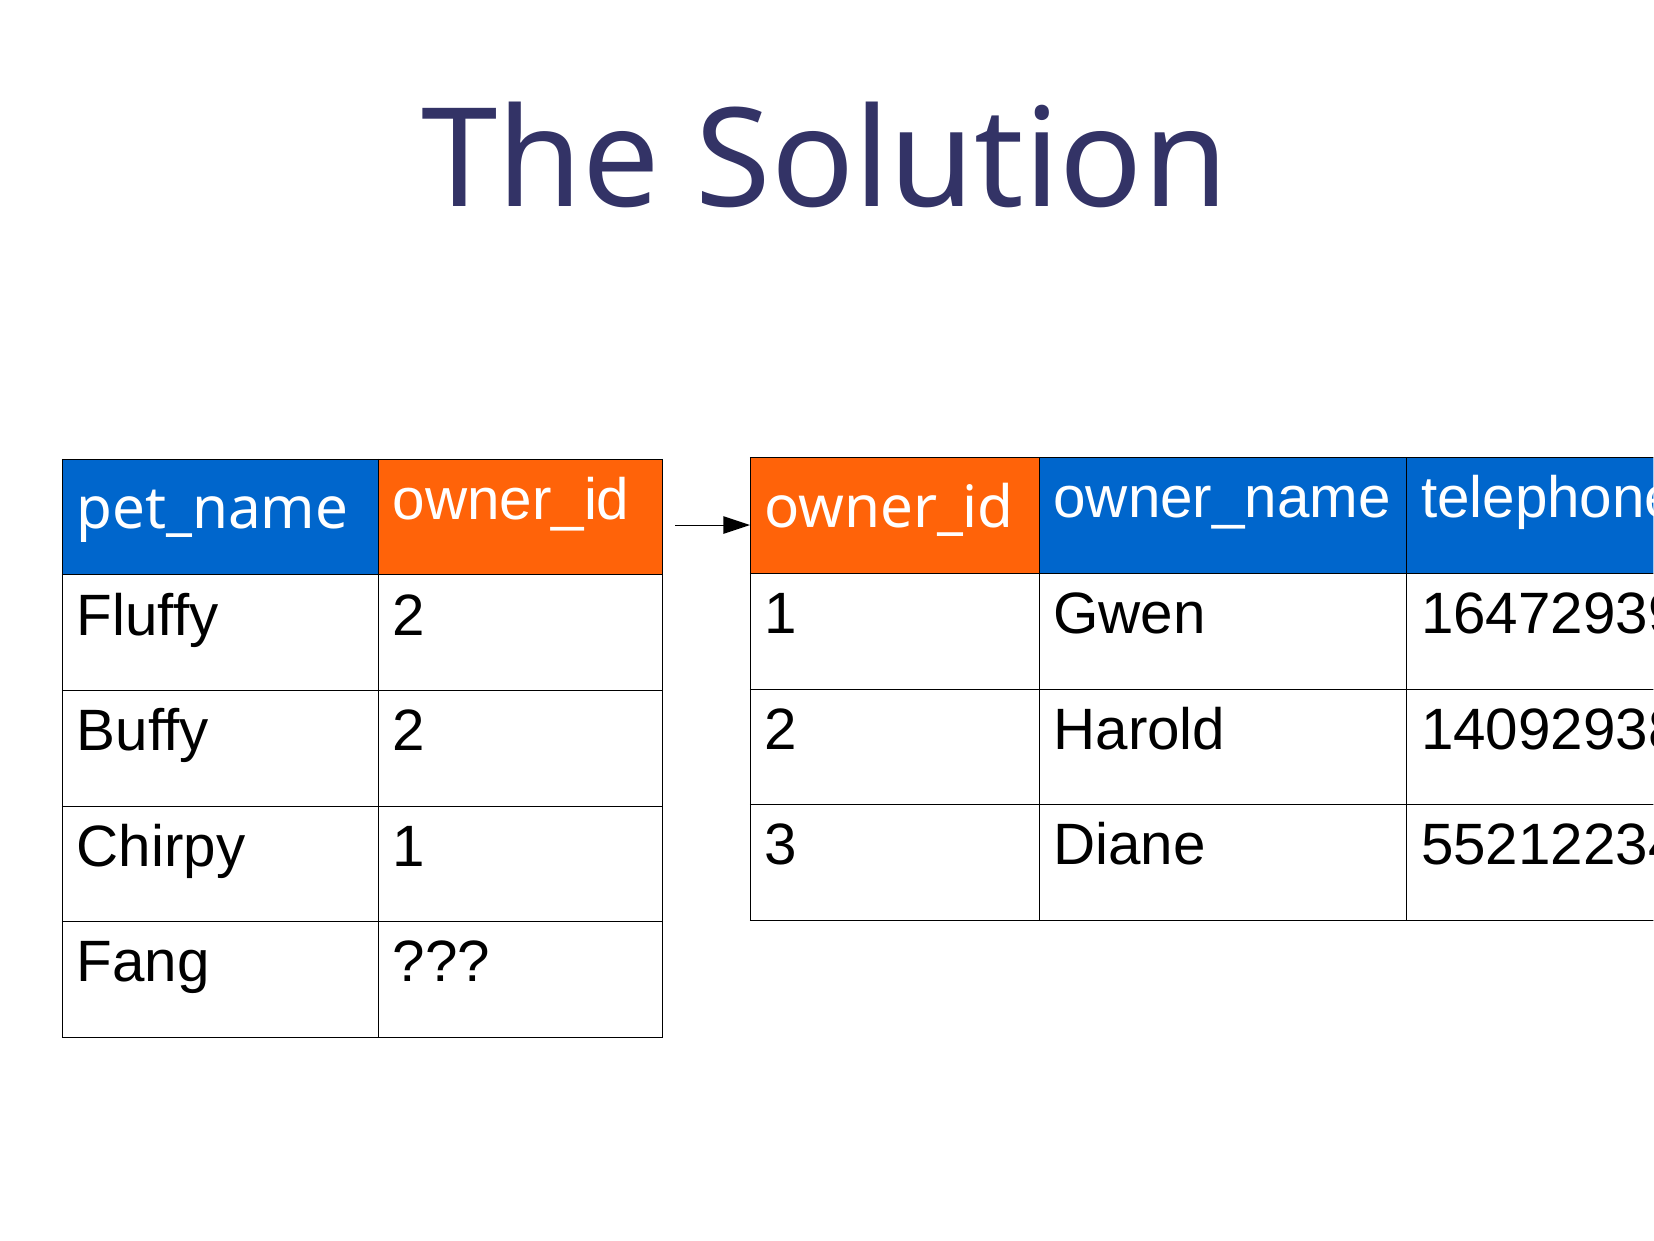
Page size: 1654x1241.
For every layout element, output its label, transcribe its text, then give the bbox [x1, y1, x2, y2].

table_cell 1 [751, 574, 1039, 689]
title The Solution [37, 56, 1613, 250]
table_cell ??? [379, 922, 662, 1037]
table_cell Chirpy [63, 807, 378, 921]
table_cell 552122347849 [1407, 805, 1654, 920]
table_cell 1 [379, 807, 662, 921]
table_header owner_name [1040, 458, 1406, 573]
table_cell Fang [63, 922, 378, 1037]
table_cell Fluffy [63, 575, 378, 690]
table_cell 3 [751, 805, 1039, 920]
table_cell Gwen [1040, 574, 1406, 689]
table_cell 14092938489 [1407, 690, 1654, 804]
table_cell Diane [1040, 805, 1406, 920]
table_header owner_id [379, 460, 662, 574]
table_cell 2 [751, 690, 1039, 804]
table_cell 2 [379, 575, 662, 690]
table_header telephone [1407, 458, 1654, 573]
table_header pet_name [63, 460, 378, 574]
table_header owner_id [751, 458, 1039, 573]
table_cell Buffy [63, 691, 378, 806]
table_cell Harold [1040, 690, 1406, 804]
table_cell 16472939823 [1407, 574, 1654, 689]
table_cell 2 [379, 691, 662, 806]
